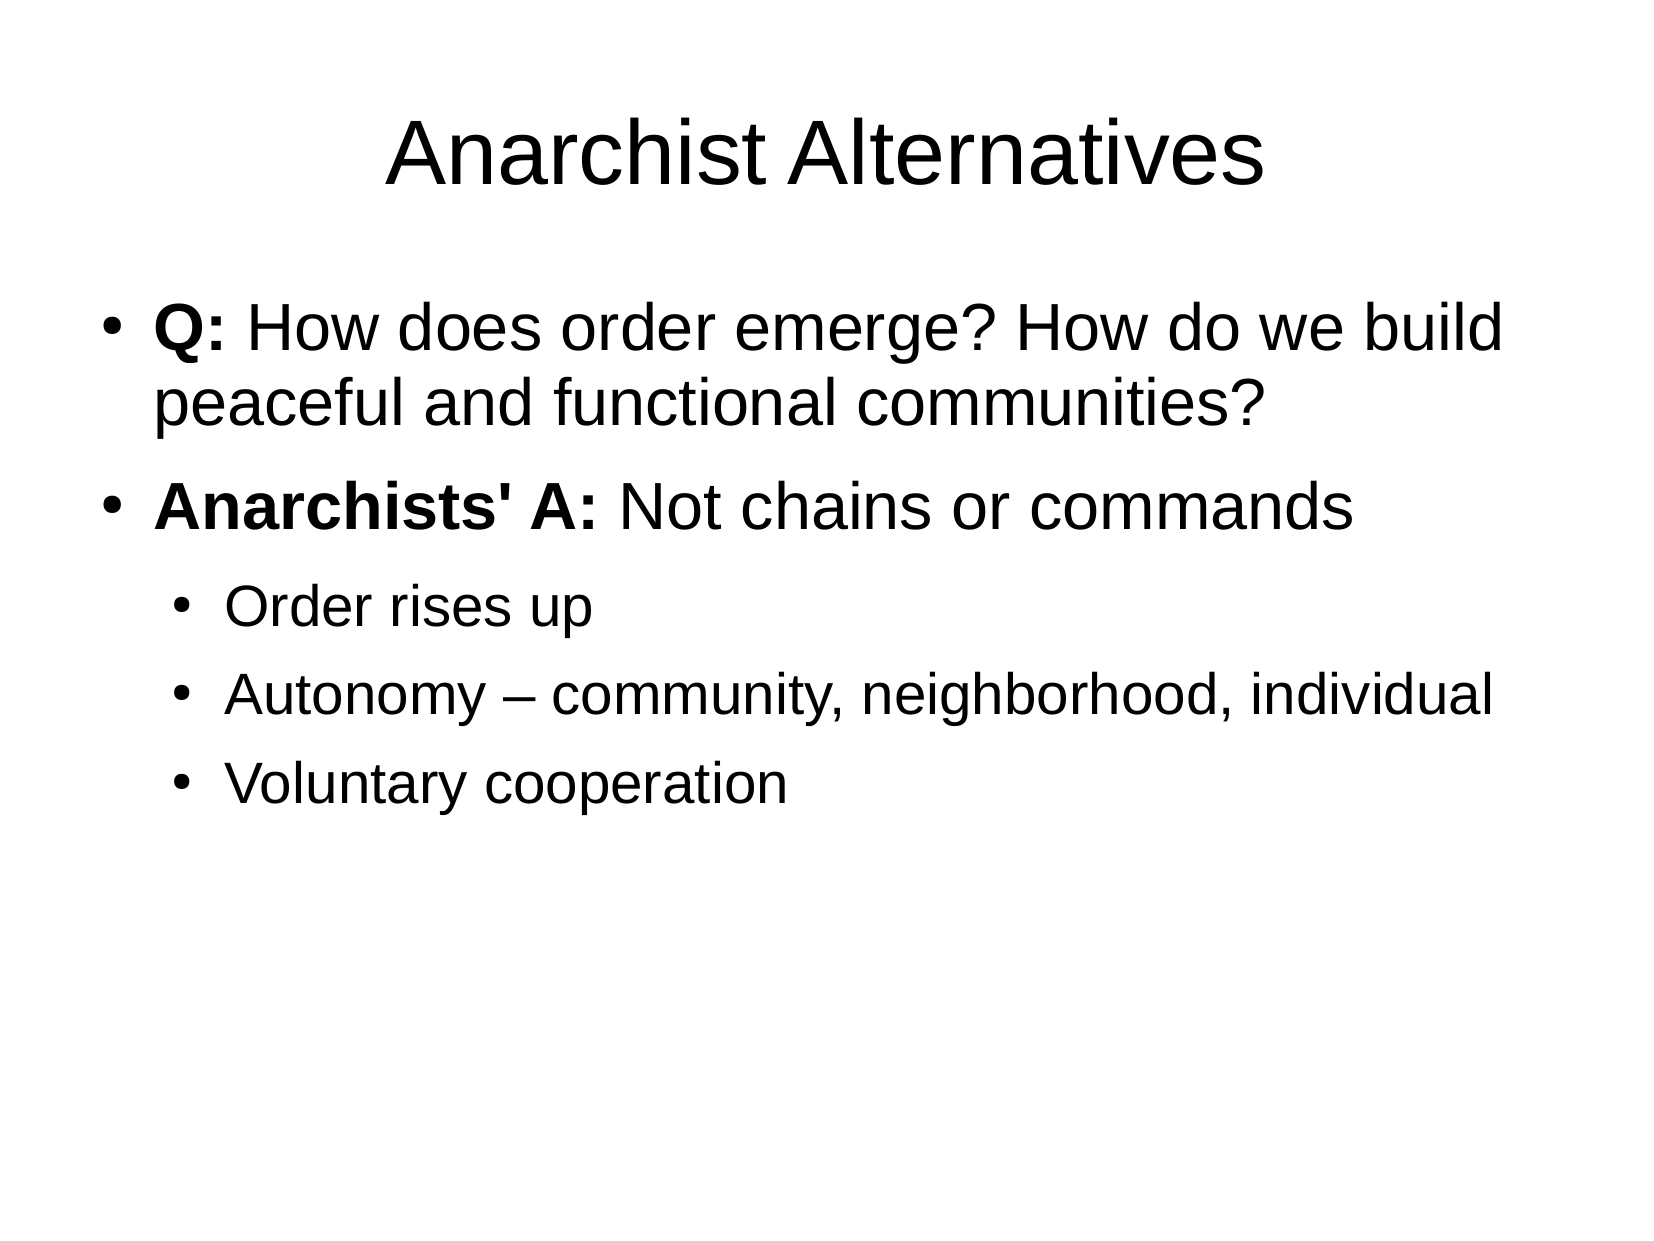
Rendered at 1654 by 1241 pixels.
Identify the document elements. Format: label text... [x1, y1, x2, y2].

list Q: How does order emerge? How do we build peaceful and functional communities? Anarchists' A: Not chains or commands Order rises up Autonomy – community, neighborhood, individual Voluntary cooperation [82, 290, 1571, 1094]
title Anarchist Alternatives [82, 56, 1571, 250]
